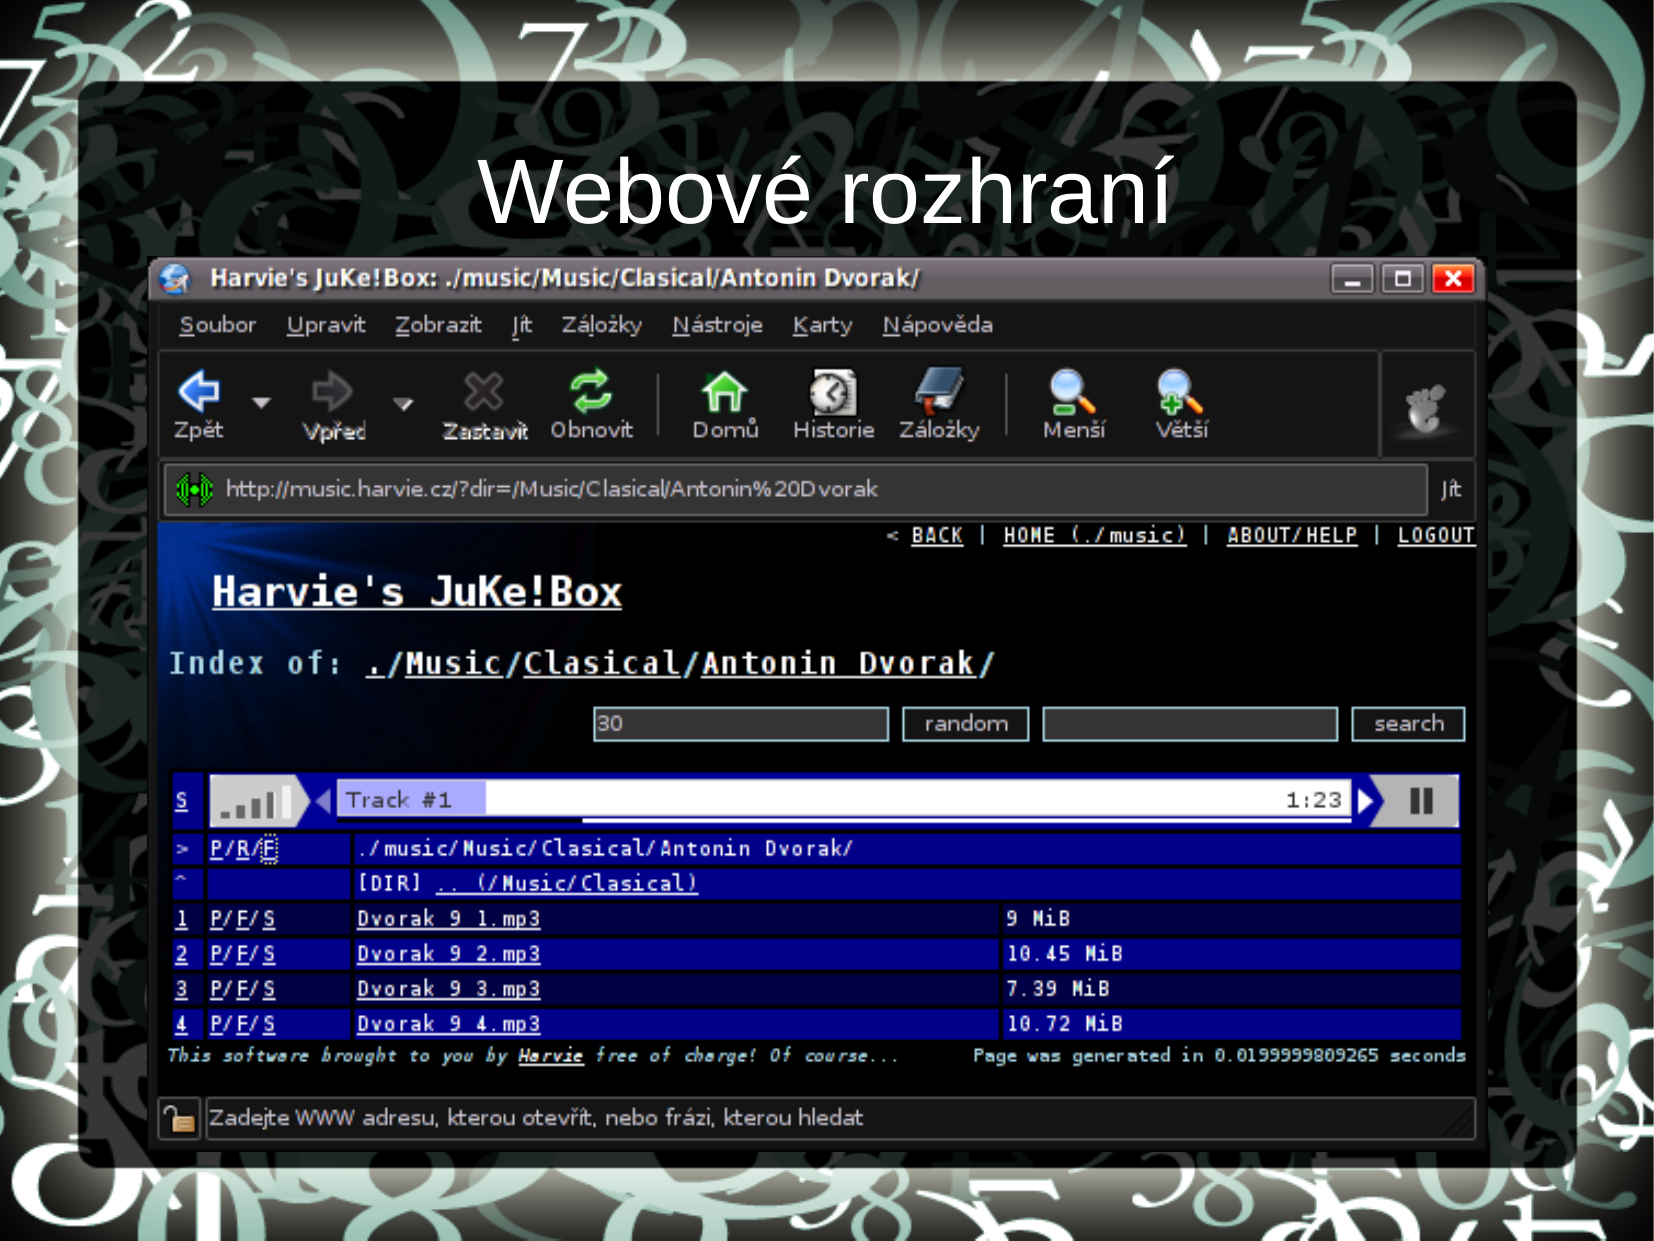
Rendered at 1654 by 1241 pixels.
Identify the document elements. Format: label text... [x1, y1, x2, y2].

picture [0, 0, 1654, 1241]
title Webové rozhraní [82, 88, 1571, 296]
